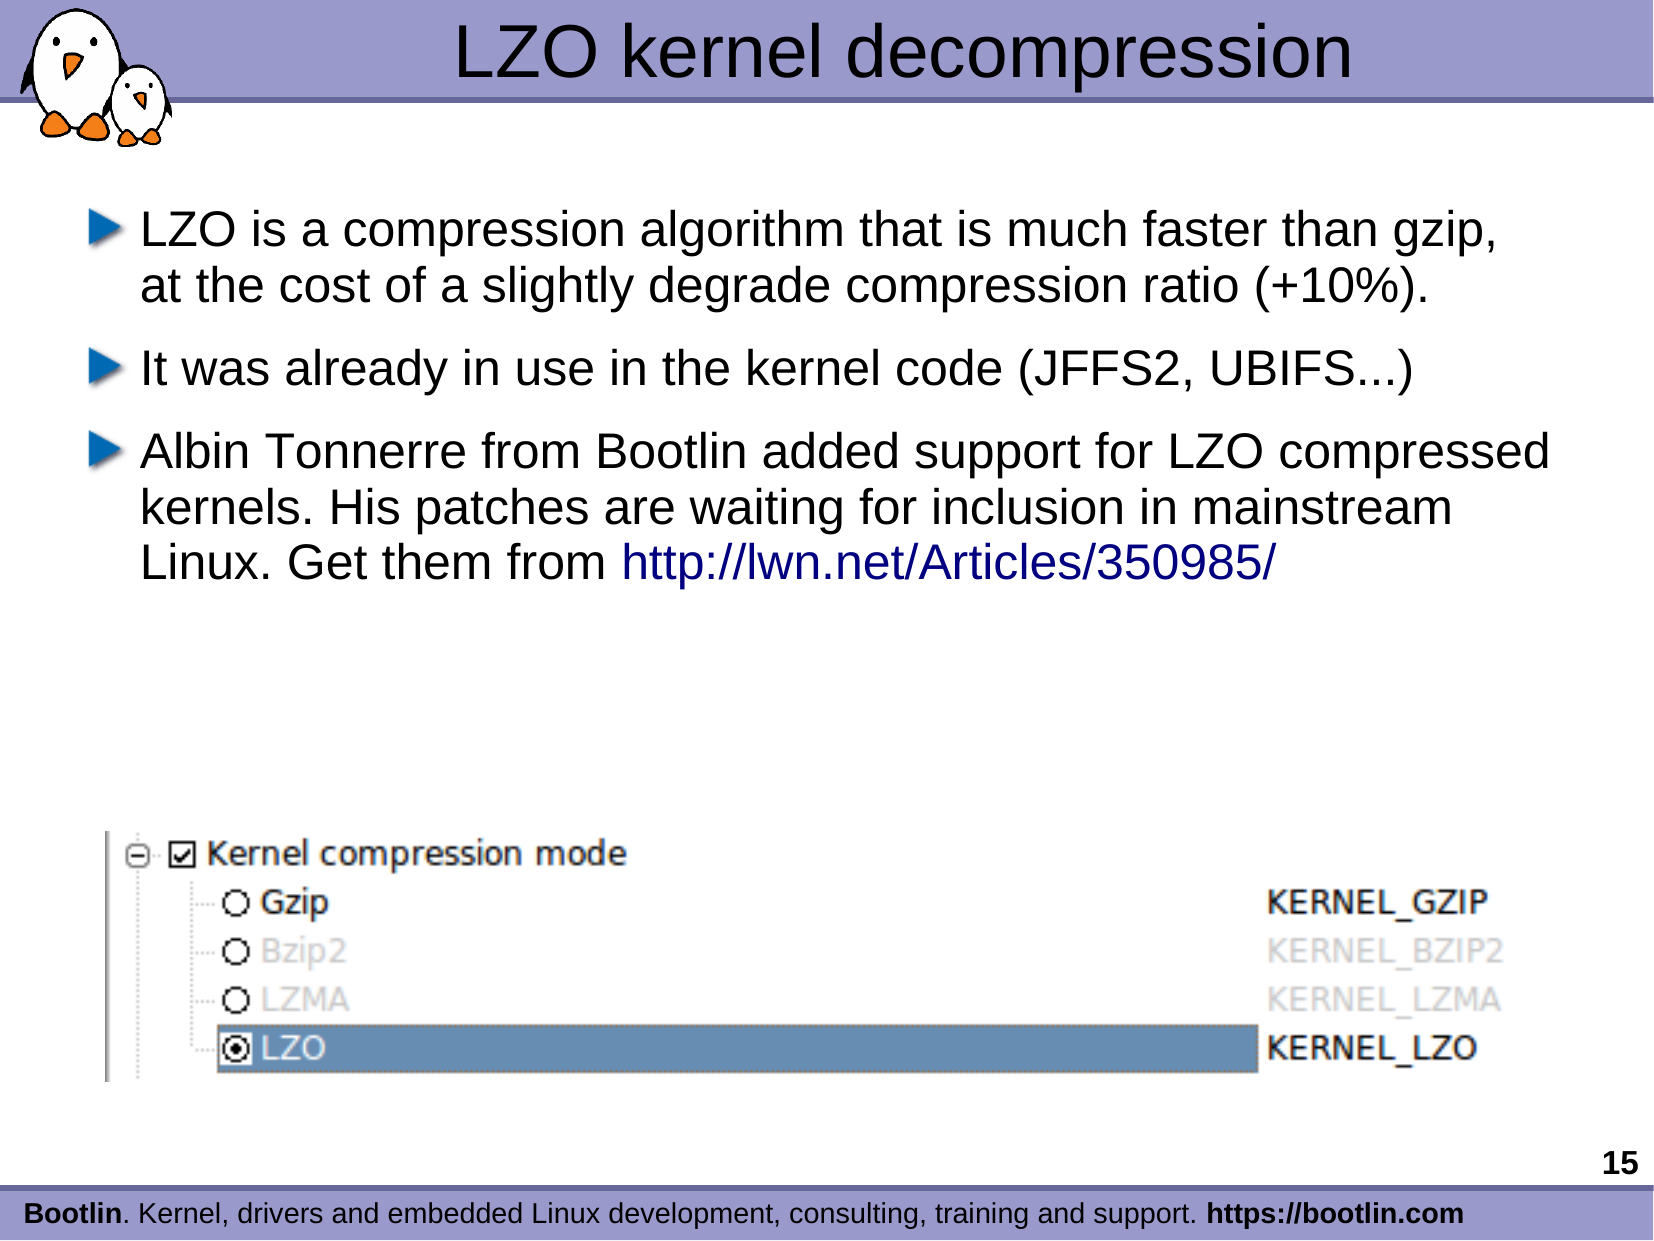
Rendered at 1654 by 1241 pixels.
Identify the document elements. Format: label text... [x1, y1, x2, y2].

picture [20, 8, 172, 147]
picture [105, 831, 1531, 1082]
list LZO is a compression algorithm that is much faster than gzip, at the cost of a slightly degrade compression ratio (+10%). It was already in use in the kernel code (JFFS2, UBIFS...) Albin Tonnerre from Bootlin added support for LZO compressed kernels. His patches are waiting for inclusion in mainstream Linux. Get them from http://lwn.net/Articles/350985/ [68, 201, 1592, 1118]
title LZO kernel decompression [178, 5, 1631, 97]
